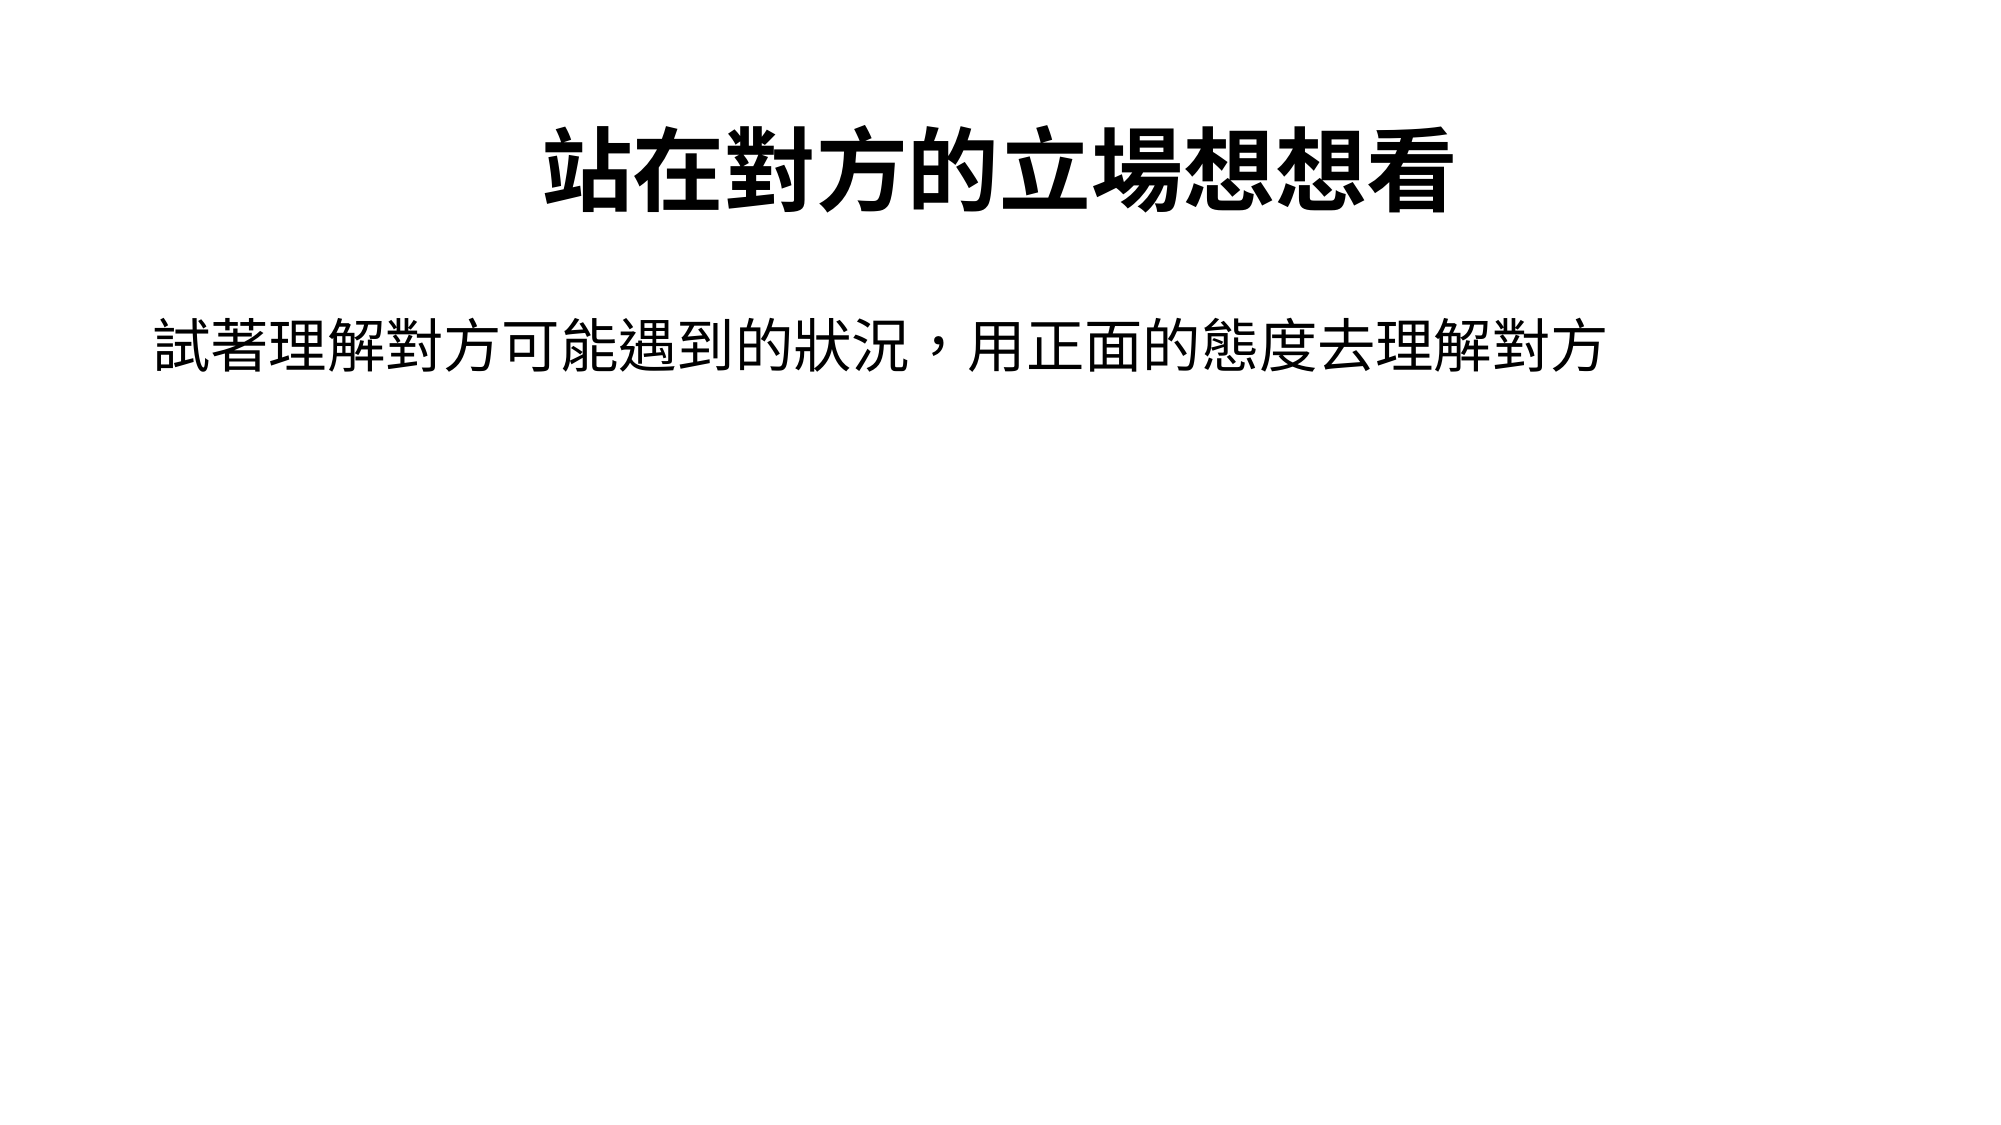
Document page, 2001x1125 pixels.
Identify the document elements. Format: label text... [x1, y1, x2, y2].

list 試著理解對方可能遇到的狀況，用正面的態度去理解對方 [137, 299, 1863, 1014]
title 站在對方的立場想想看 [137, 59, 1863, 278]
